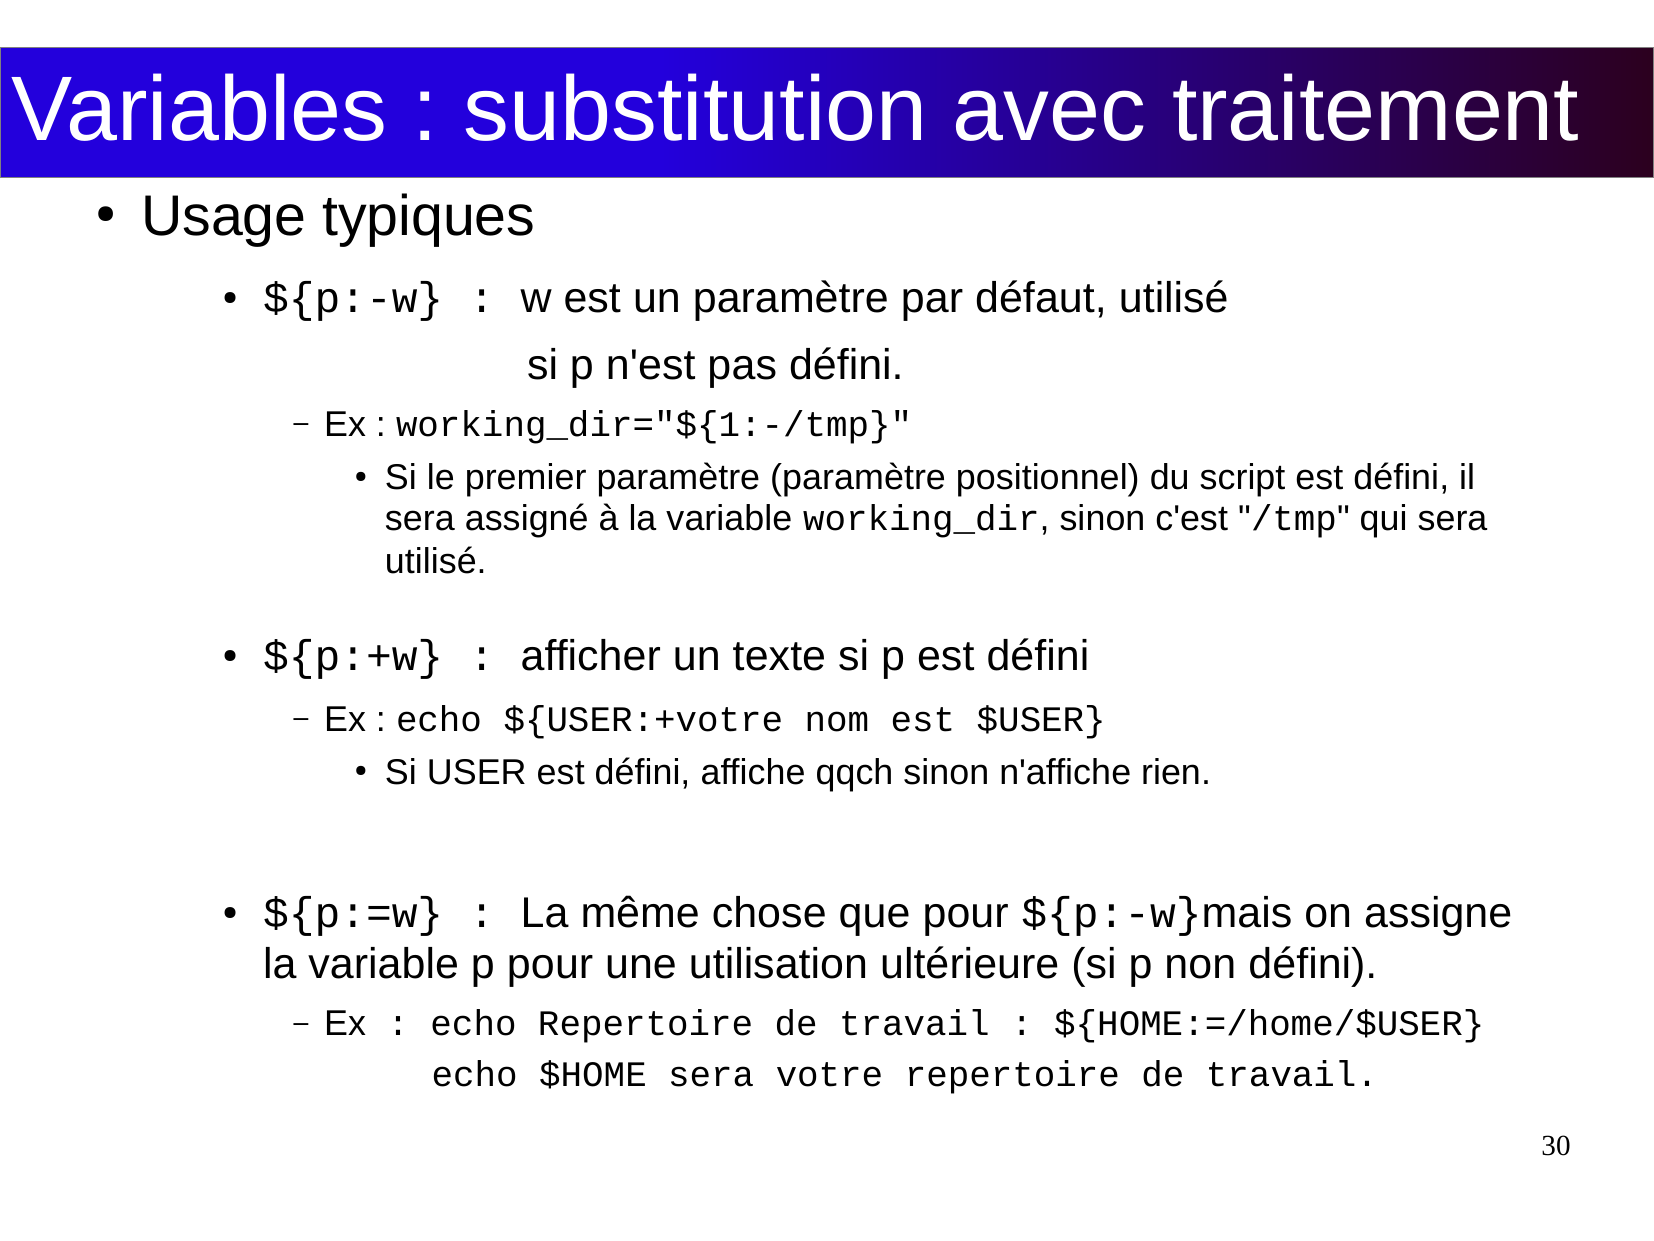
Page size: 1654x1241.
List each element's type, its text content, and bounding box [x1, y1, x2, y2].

list Usage typiques ${p:-w} : w est un paramètre par défaut, utilisé si p n'est pas défini. Ex : working_dir="${1:-/tmp}" Si le premier paramètre (paramètre positionnel) du script est défini, il sera assigné à la variable working_dir, sinon c'est "/tmp" qui sera utilisé. ${p:+w} : afficher un texte si p est défini Ex : echo ${USER:+votre nom est $USER} Si USER est défini, affiche qqch sinon n'affiche rien. ${p:=w} : La même chose que pour ${p:-w}mais on assigne la variable p pour une utilisation ultérieure (si p non défini). Ex : echo Repertoire de travail : ${HOME:=/home/$USER} echo $HOME sera votre repertoire de travail. [80, 183, 1536, 1099]
title Variables : substitution avec traitement [11, 5, 1642, 213]
